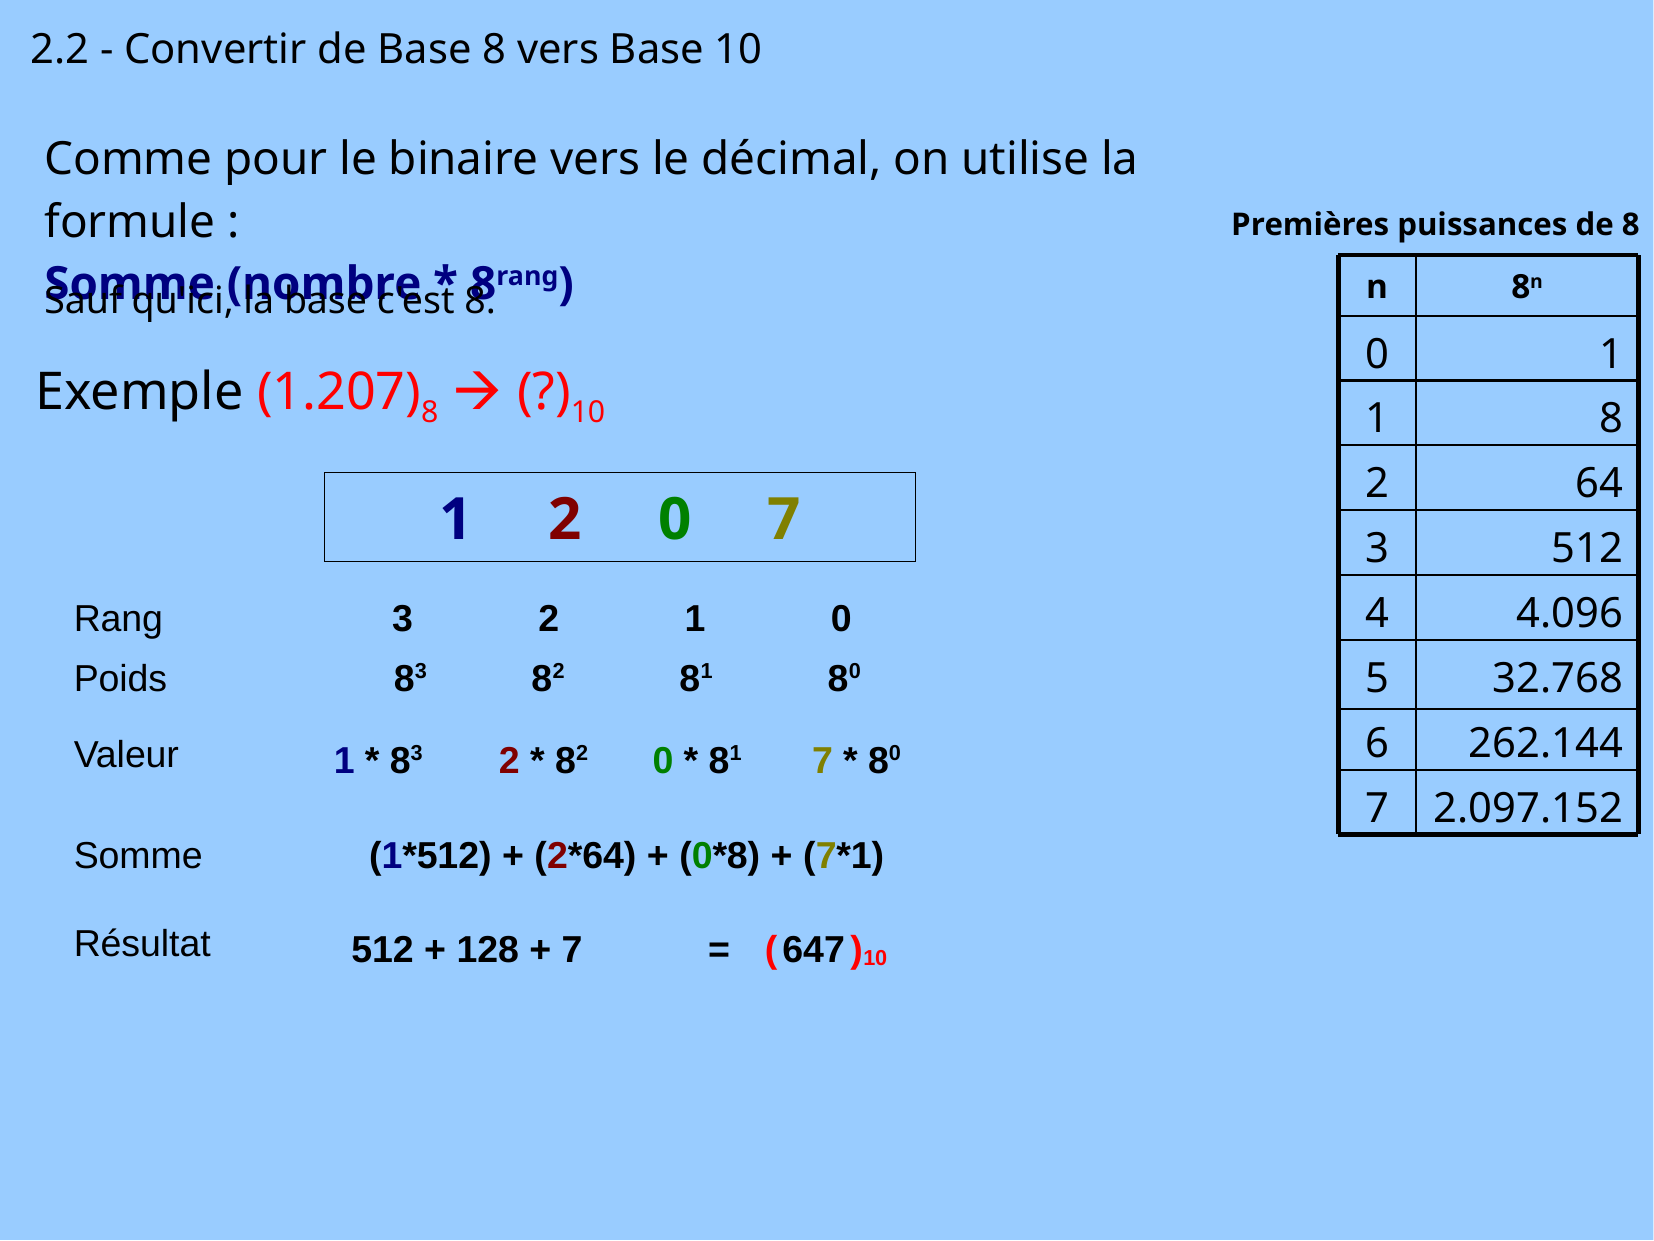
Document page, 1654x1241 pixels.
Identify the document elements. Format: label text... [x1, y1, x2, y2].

text_box 3 2 1 0 [324, 590, 916, 649]
text_box 1 * 83 [318, 732, 467, 792]
text_box Exemple (1.207)8  (?)10 [17, 354, 680, 426]
text_box 2 [1341, 446, 1415, 509]
text_box ( )10 [750, 921, 987, 992]
text_box 4.096 [1417, 576, 1636, 639]
text_box Résultat [59, 915, 266, 973]
text_box 2.097.152 [1417, 771, 1636, 832]
text_box 4 [1341, 576, 1415, 639]
text_box Comme pour le binaire vers le décimal, on utilise la formule : Somme (nombre * 8rang) [29, 118, 1359, 244]
text_box Poids [59, 649, 237, 707]
text_box 7 * 80 [797, 732, 1004, 792]
text_box n [1341, 257, 1415, 315]
text_box 0 * 81 [637, 732, 786, 792]
text_box 512 + 128 + 7 = 647 [336, 921, 750, 980]
text_box 8 [1417, 382, 1636, 444]
text_box 1 [1341, 382, 1415, 444]
text_box 0 [1341, 317, 1415, 379]
text_box 8n [1417, 257, 1636, 315]
text_box 1 [1417, 317, 1636, 379]
text_box 2 * 82 [484, 732, 632, 792]
text_box 2.2 - Convertir de Base 8 vers Base 10 [15, 10, 879, 77]
text_box Valeur [59, 726, 296, 784]
text_box (1*512) + (2*64) + (0*8) + (7*1) [354, 826, 1093, 885]
text_box 3 [1341, 511, 1415, 574]
text_box Somme [59, 826, 296, 884]
text_box Premières puissances de 8 [1216, 194, 1654, 248]
text_box Sauf qu'ici, la base c'est 8. [29, 265, 1034, 326]
text_box 262.144 [1417, 710, 1636, 769]
text_box 5 [1341, 641, 1415, 705]
text_box 83 82 81 80 [295, 649, 975, 709]
text_box 64 [1417, 446, 1636, 509]
text_box 1 2 0 7 [324, 472, 916, 562]
text_box 7 [1341, 771, 1415, 832]
text_box 512 [1417, 511, 1636, 574]
text_box 6 [1341, 710, 1415, 769]
text_box Rang [59, 590, 266, 648]
text_box 32.768 [1417, 641, 1636, 705]
